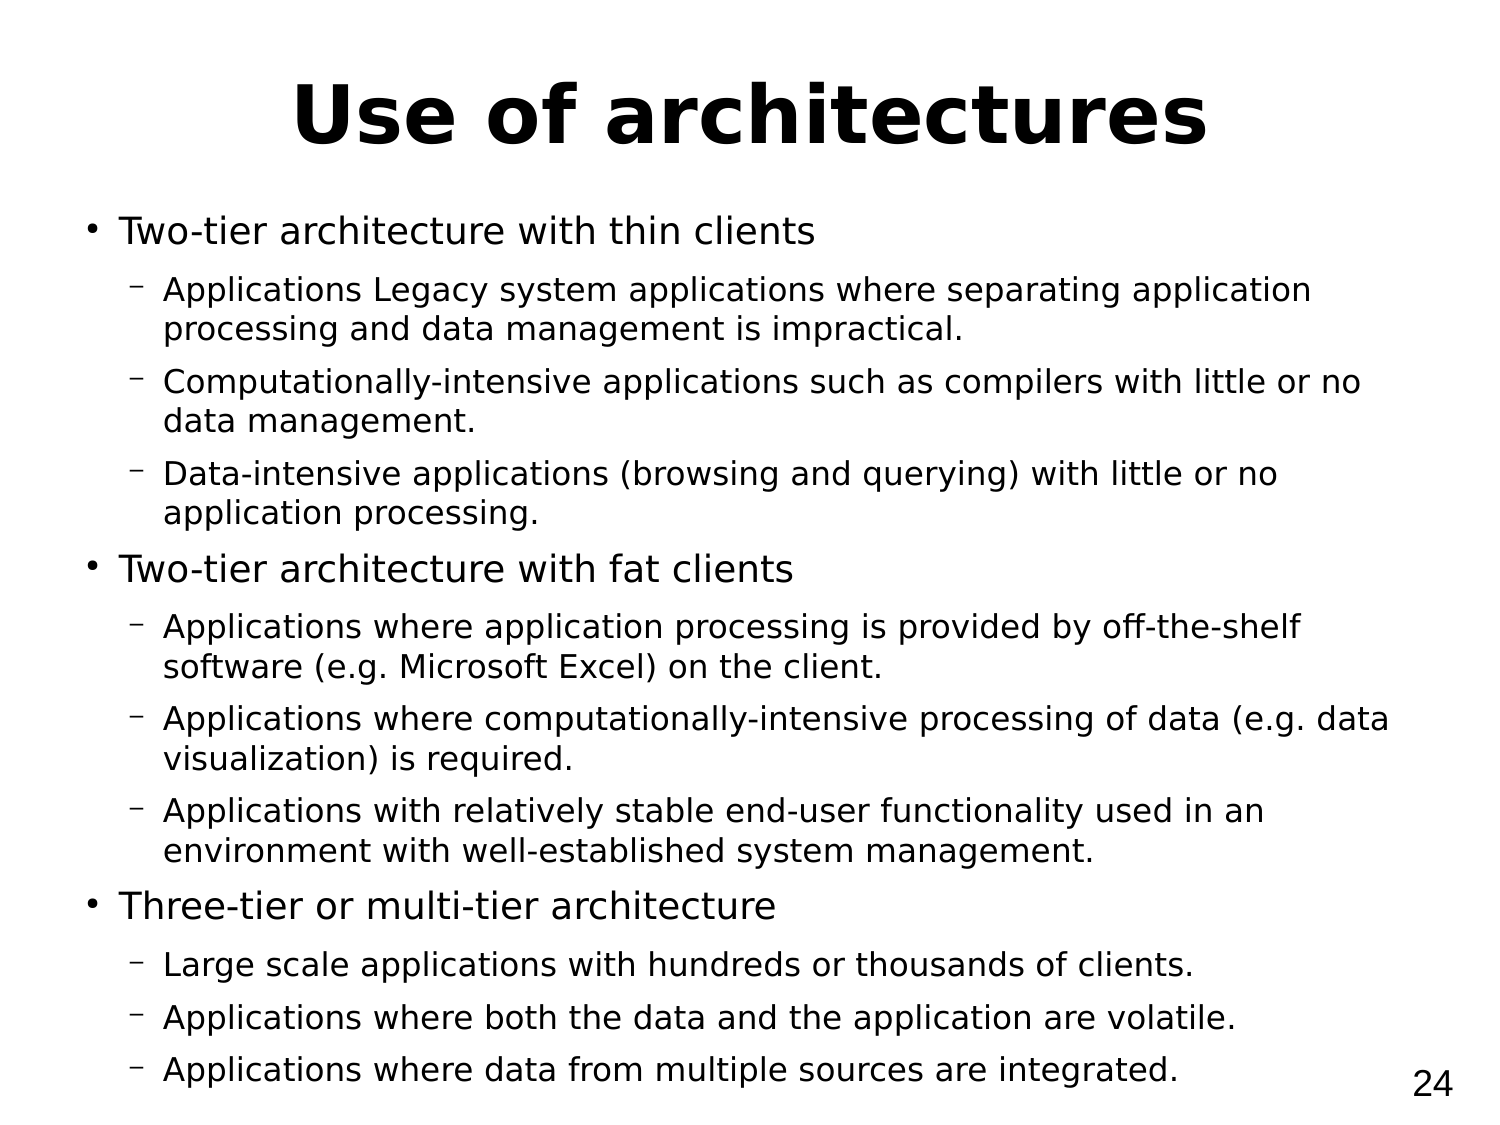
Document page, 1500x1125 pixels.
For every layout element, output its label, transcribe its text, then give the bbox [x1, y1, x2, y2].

title Use of architectures [75, 44, 1425, 177]
list Two-tier architecture with thin clients Applications Legacy system applications where separating application processing and data management is impractical. Computationally-intensive applications such as compilers with little or no data management. Data-intensive applications (browsing and querying) with little or no application processing. Two-tier architecture with fat clients Applications where application processing is provided by off-the-shelf software (e.g. Microsoft Excel) on the client. Applications where computationally-intensive processing of data (e.g. data visualization) is required. Applications with relatively stable end-user functionality used in an environment with well-established system management. Three-tier or multi-tier architecture Large scale applications with hundreds or thousands of clients. Applications where both the data and the application are volatile. Applications where data from multiple sources are integrated. [75, 206, 1425, 1093]
